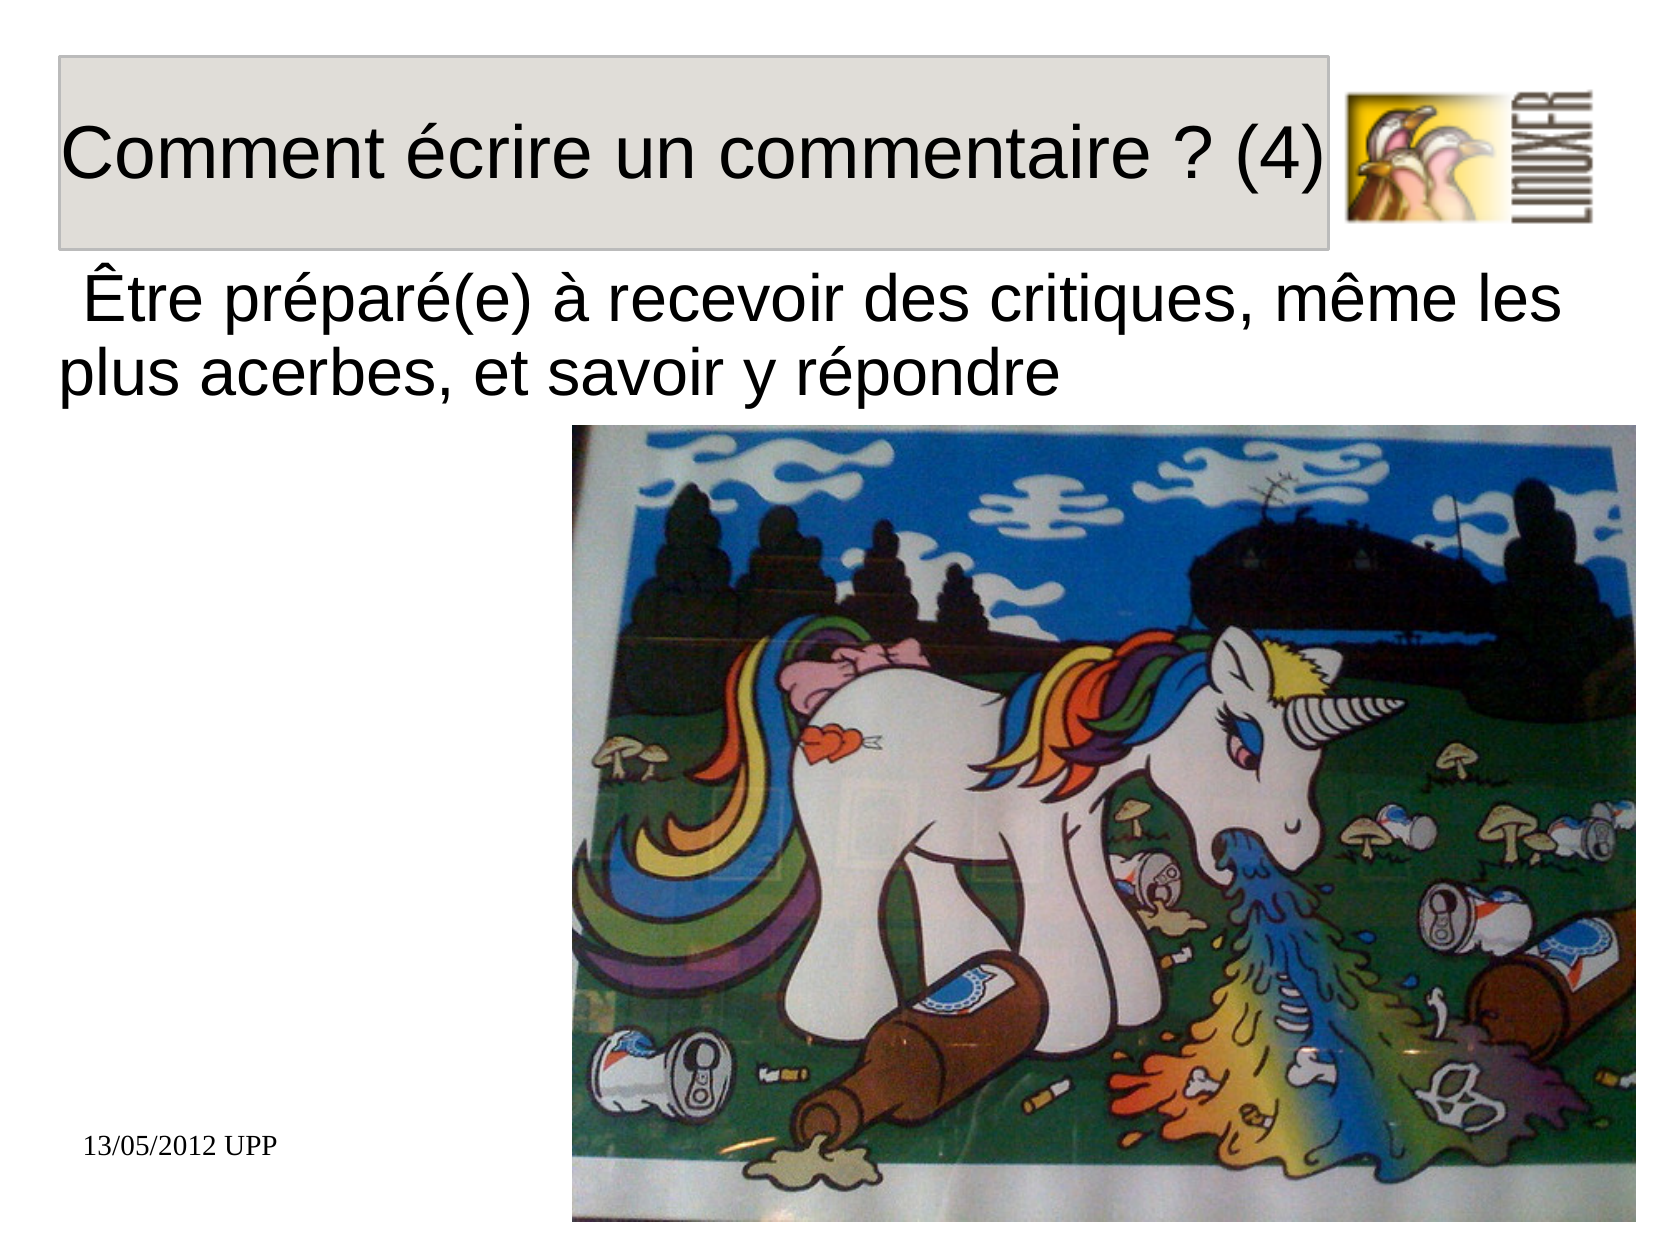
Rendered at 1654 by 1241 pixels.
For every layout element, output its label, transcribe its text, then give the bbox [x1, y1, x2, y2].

picture [572, 425, 1636, 1222]
subtitle Être préparé(e) à recevoir des critiques, même les plus acerbes, et savoir y répondre [59, 260, 1571, 426]
picture [1341, 88, 1601, 229]
title Comment écrire un commentaire ? (4) [59, 56, 1329, 250]
